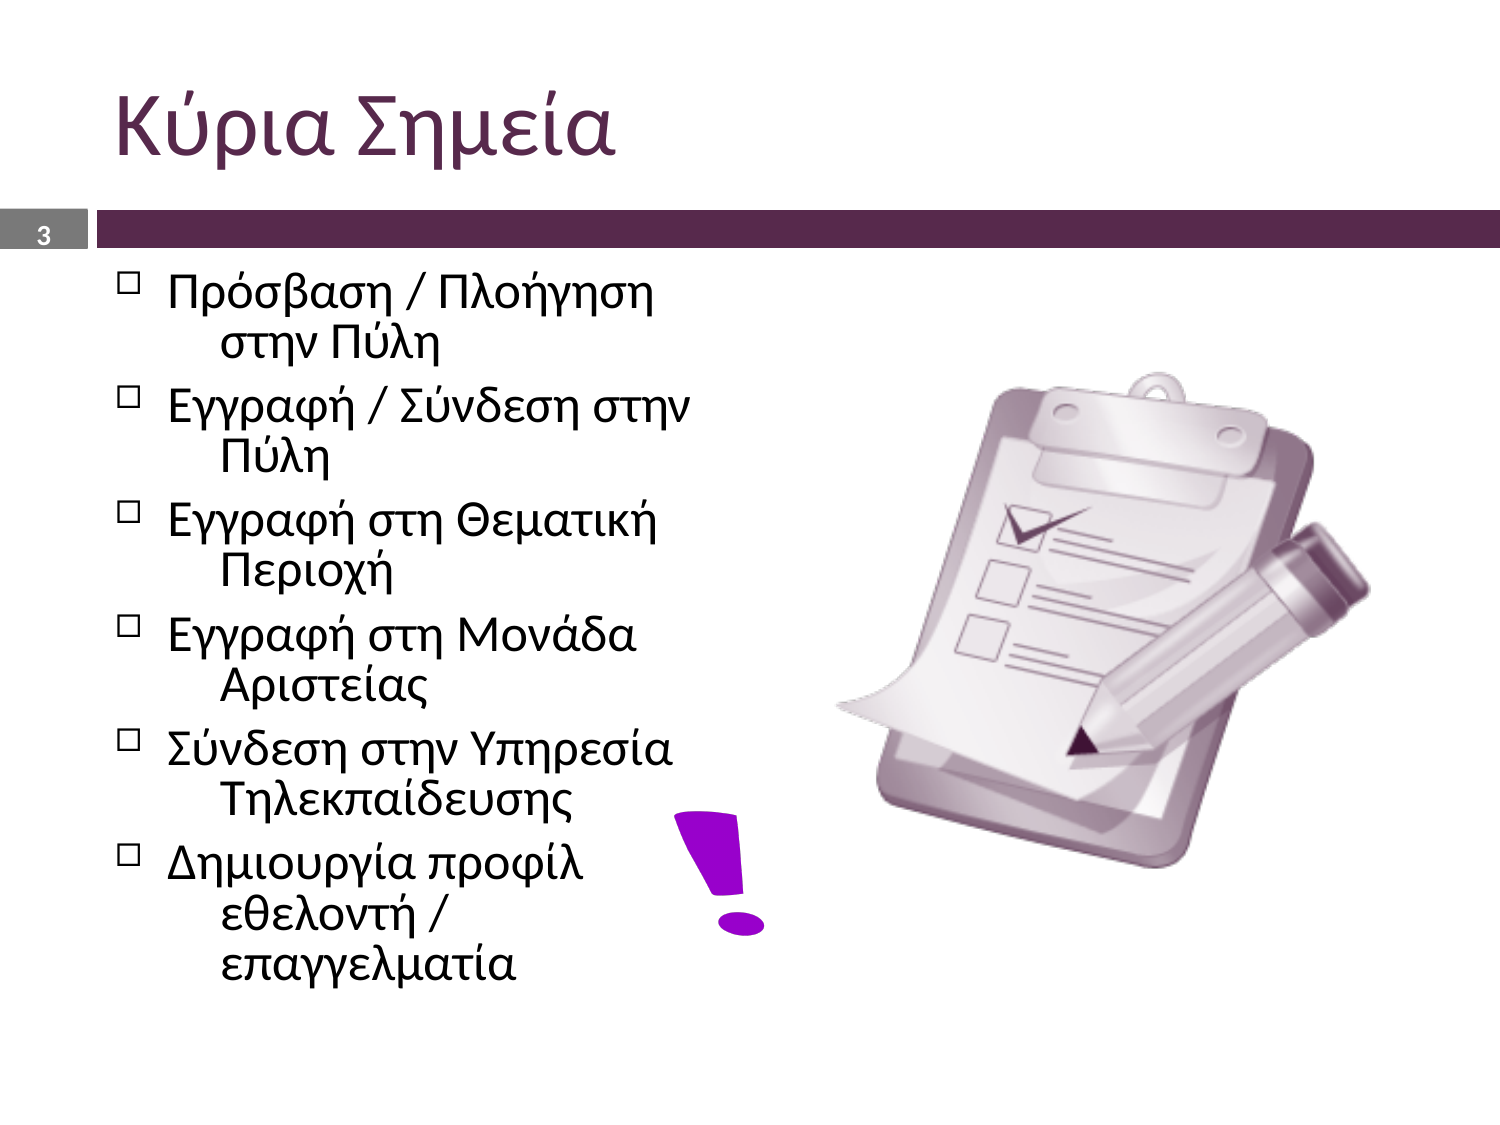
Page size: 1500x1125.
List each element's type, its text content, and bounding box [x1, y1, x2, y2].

list Πρόσβαση / Πλοήγηση στην Πύλη Εγγραφή / Σύνδεση στην Πύλη Εγγραφή στη Θεματική Περιοχή Εγγραφή στη Μονάδα Αριστείας Σύνδεση στην Υπηρεσία Τηλεκπαίδευσης Δημιουργία προφίλ εθελοντή / επαγγελματία [99, 260, 738, 1011]
picture [655, 810, 783, 938]
title Κύρια Σημεία [99, 37, 1438, 201]
picture [793, 333, 1394, 934]
text_box [0, 208, 88, 249]
